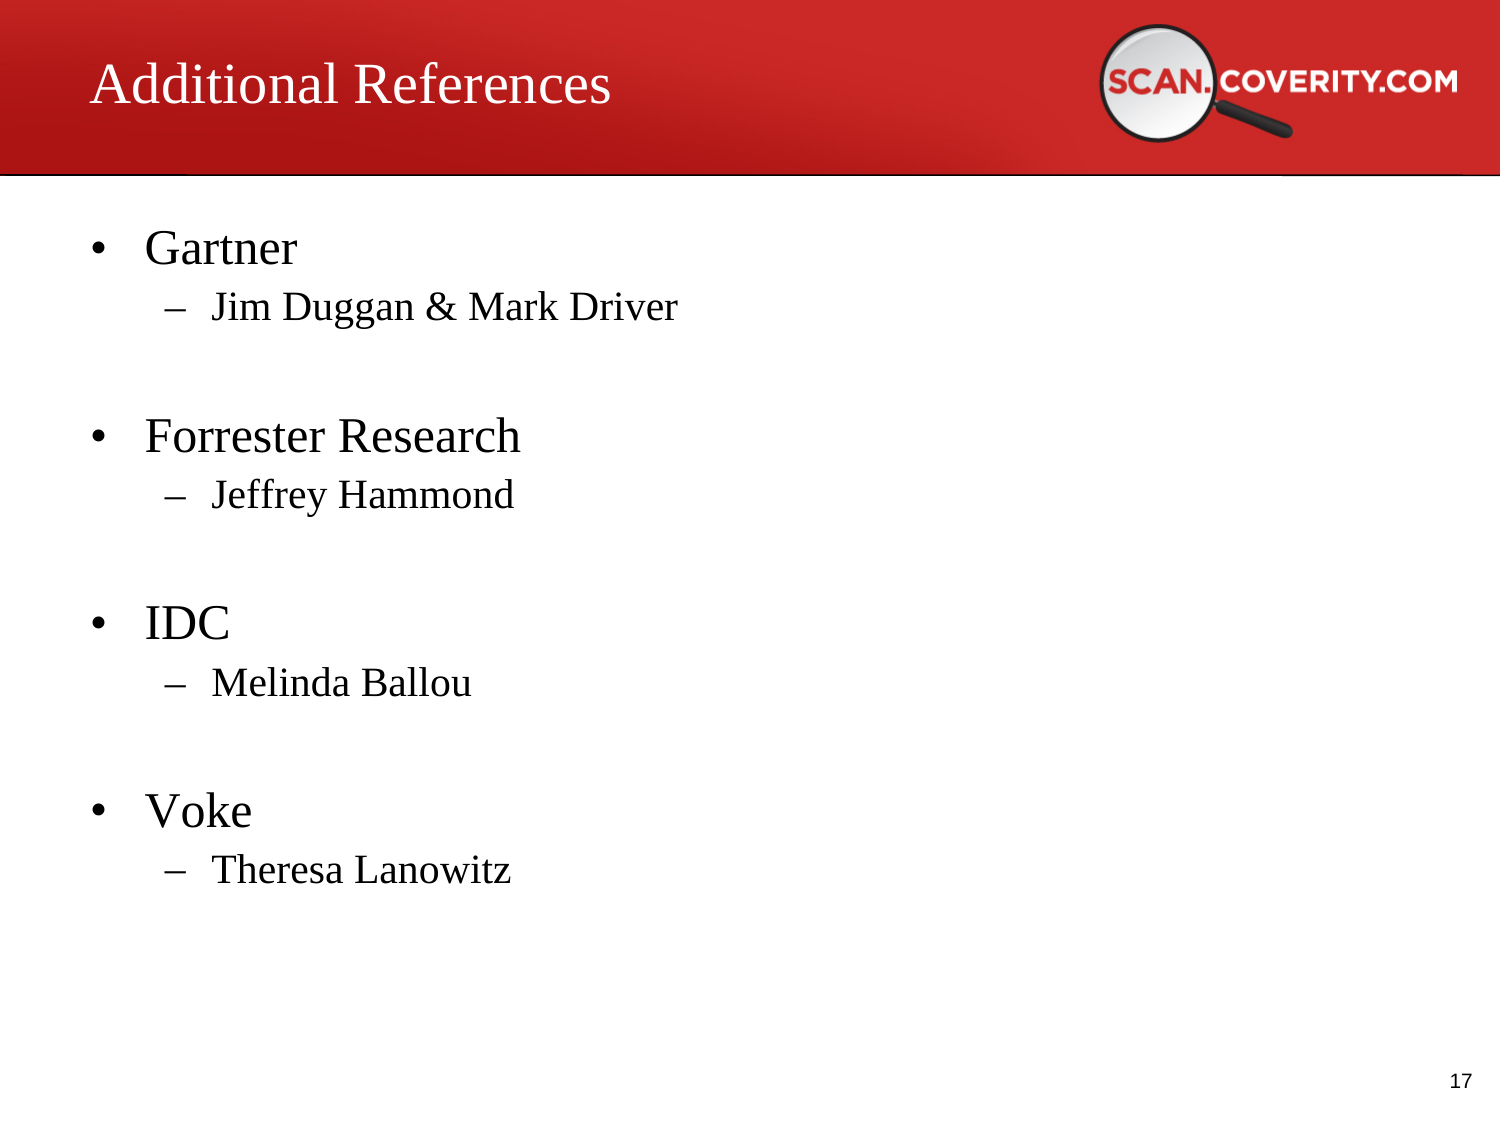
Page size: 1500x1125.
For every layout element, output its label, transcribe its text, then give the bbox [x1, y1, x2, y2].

picture [0, 0, 1500, 174]
title Additional References [74, 24, 1100, 143]
list Gartner Jim Duggan & Mark Driver Forrester Research Jeffrey Hammond IDC Melinda Ballou Voke Theresa Lanowitz [75, 212, 1426, 1038]
